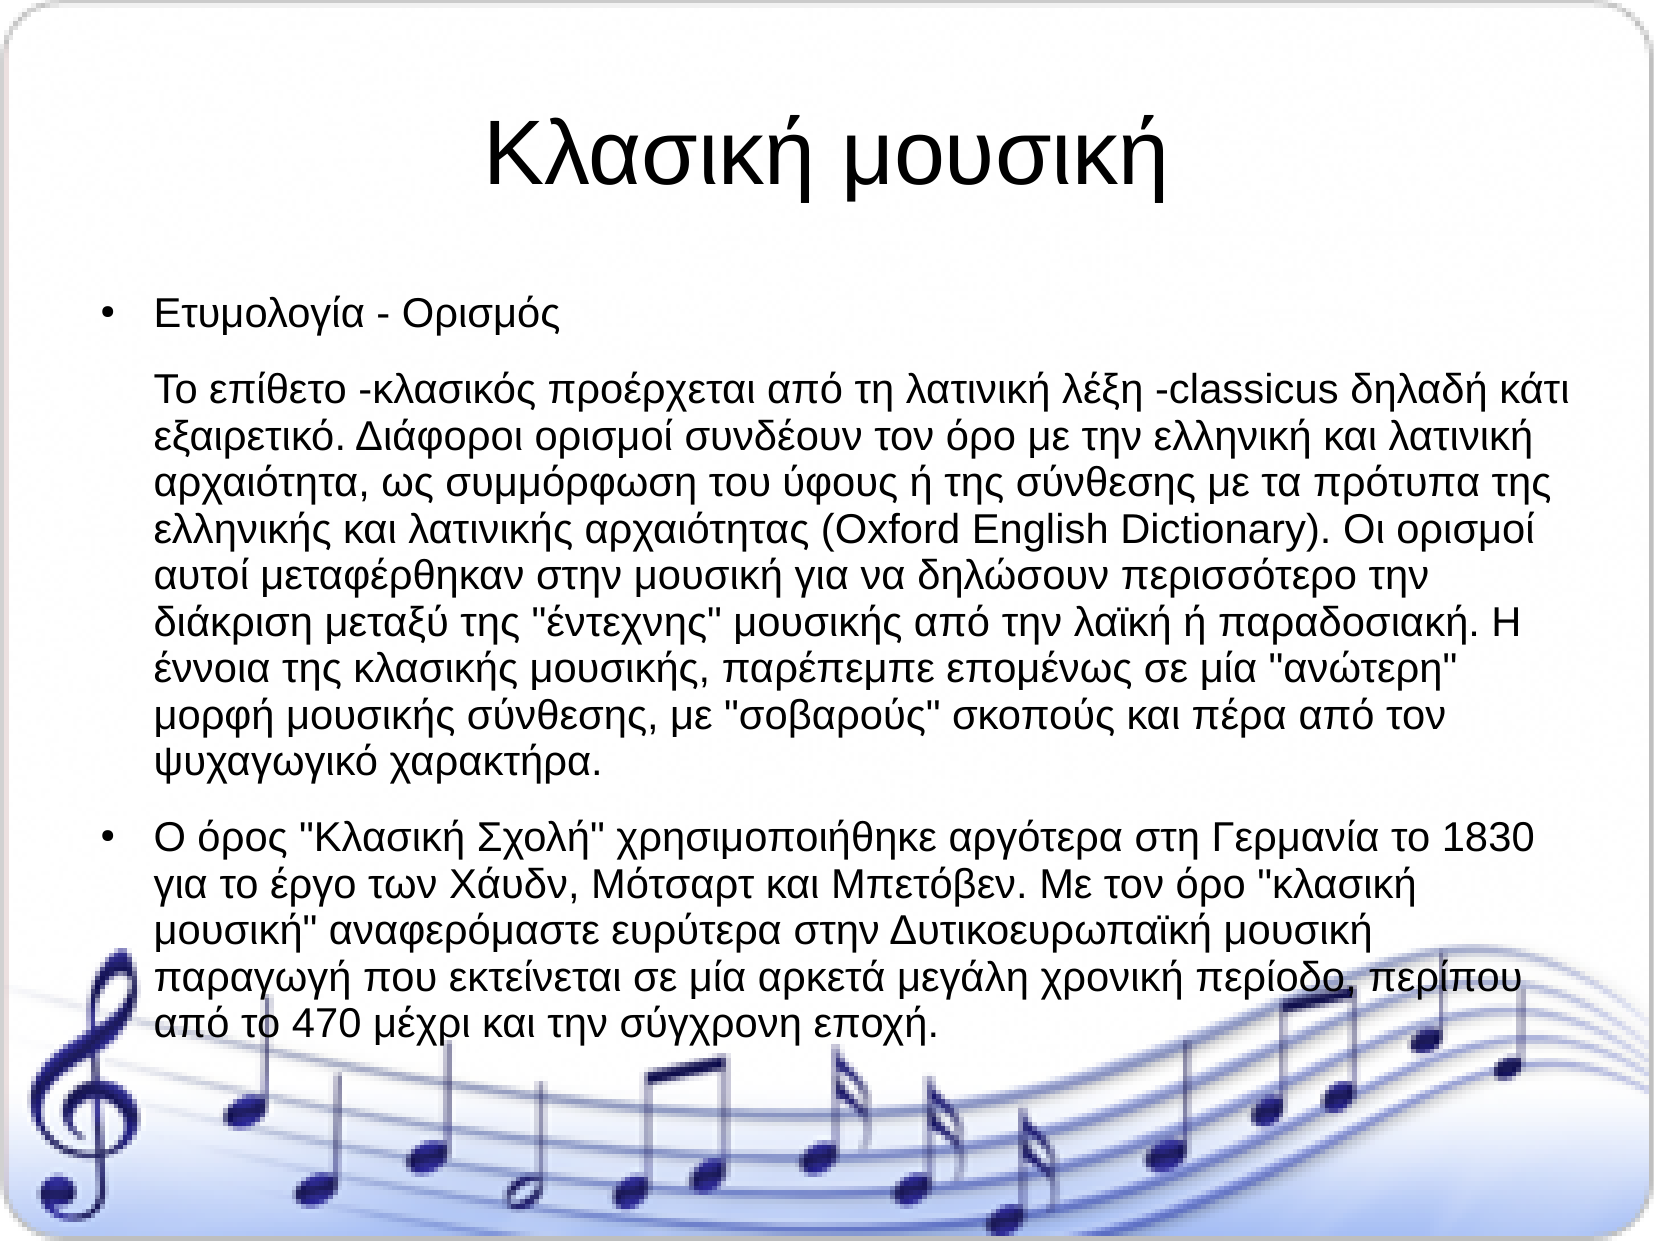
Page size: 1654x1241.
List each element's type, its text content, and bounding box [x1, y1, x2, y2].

picture [0, 0, 1654, 1241]
list Ετυμολογία - Ορισμός Το επίθετο -κλασικός προέρχεται από τη λατινική λέξη -classicus δηλαδή κάτι εξαιρετικό. Διάφοροι ορισμοί συνδέουν τον όρο με την ελληνική και λατινική αρχαιότητα, ως συμμόρφωση του ύφους ή της σύνθεσης με τα πρότυπα της ελληνικής και λατινικής αρχαιότητας (Oxford English Dictionary). Οι ορισμοί αυτοί μεταφέρθηκαν στην μουσική για να δηλώσουν περισσότερο την διάκριση μεταξύ της "έντεχνης" μουσικής από την λαϊκή ή παραδοσιακή. Η έννοια της κλασικής μουσικής, παρέπεμπε επομένως σε μία "ανώτερη" μορφή μουσικής σύνθεσης, με "σοβαρούς" σκοπούς και πέρα από τον ψυχαγωγικό χαρακτήρα. Ο όρος "Κλασική Σχολή" χρησιμοποιήθηκε αργότερα στη Γερμανία το 1830 για το έργο των Χάυδν, Μότσαρτ και Μπετόβεν. Με τον όρο "κλασική μουσική" αναφερόμαστε ευρύτερα στην Δυτικοευρωπαϊκή μουσική παραγωγή που εκτείνεται σε μία αρκετά μεγάλη χρονική περίοδο, περίπου από το 470 μέχρι και την σύγχρονη εποχή. [82, 290, 1571, 1109]
title Κλασική μουσική [82, 49, 1571, 257]
